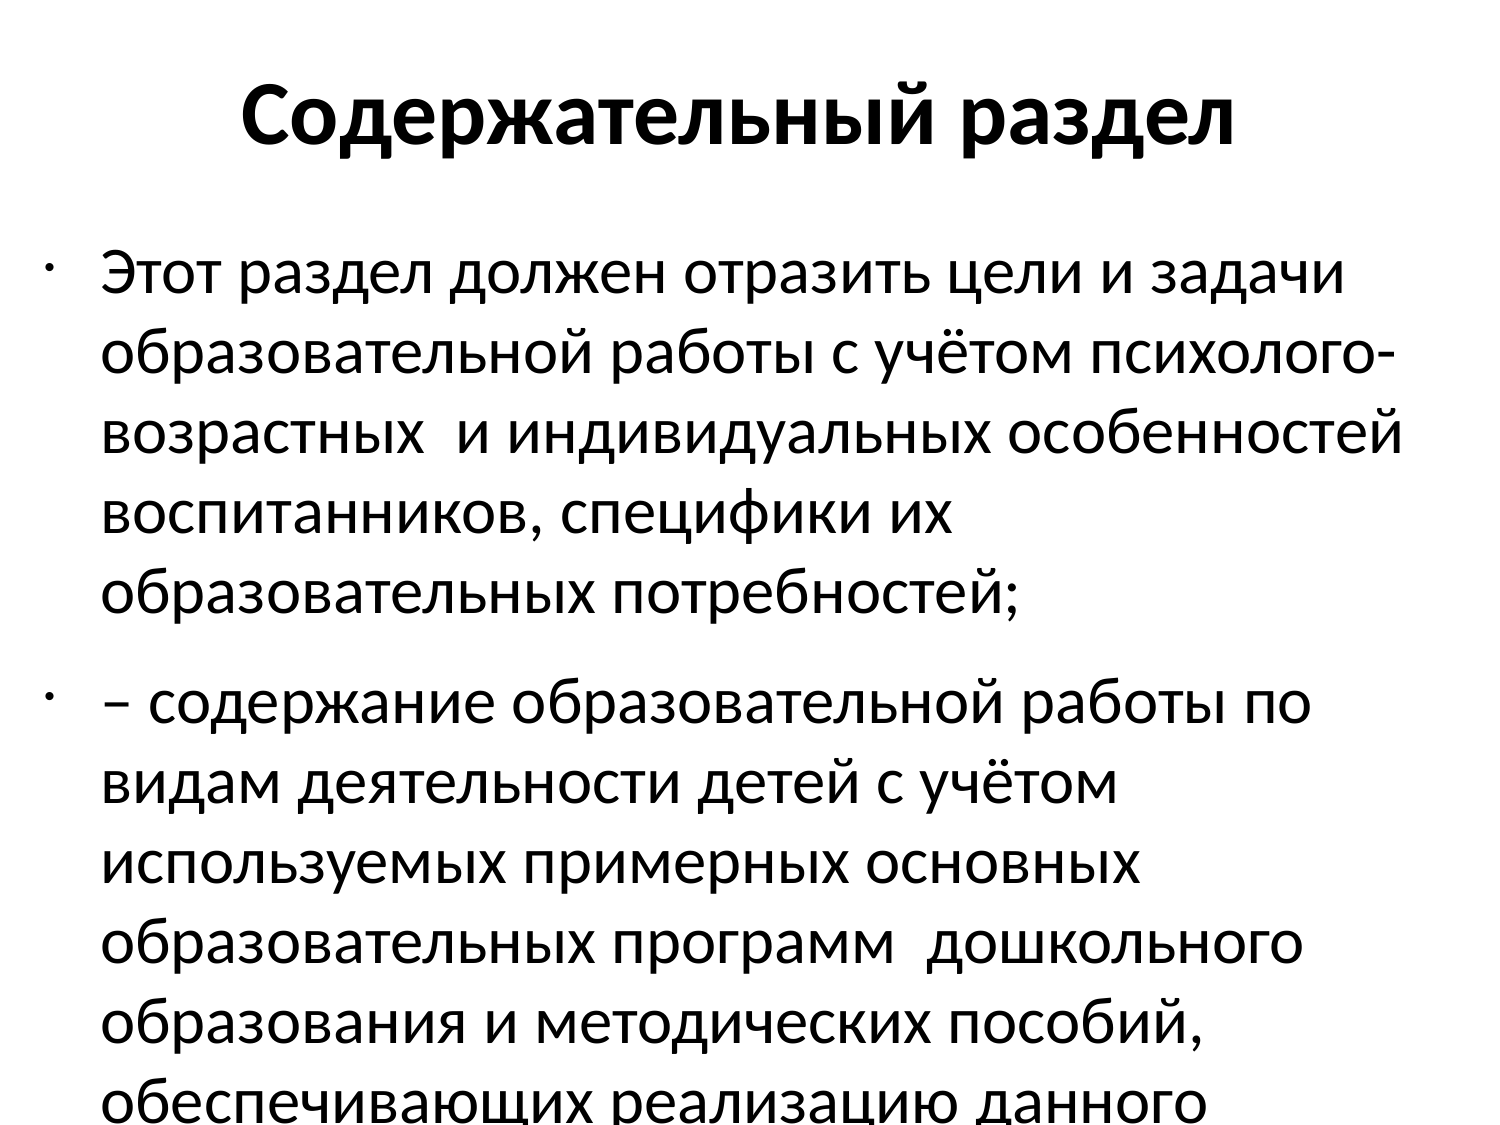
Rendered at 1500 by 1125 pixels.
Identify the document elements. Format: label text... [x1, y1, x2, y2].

title Содержательный раздел [75, 45, 1425, 219]
list Этот раздел должен отразить цели и задачи образовательной работы с учётом психолого-возрастных и индивидуальных особенностей воспитанников, специфики их образовательных потребностей; – содержание образовательной работы по видам деятельности детей с учётом используемых примерных основных образовательных программ дошкольного образования и методических пособий, обеспечивающих реализацию данного содержания; – описание основных технологий реализации Программы (форм, методов, приёмов, средств образования) с учётом психолого-возрастных и индивидуальных особенностей воспитанников, специфики их образовательных потребностей и интересов. [29, 219, 1471, 1071]
